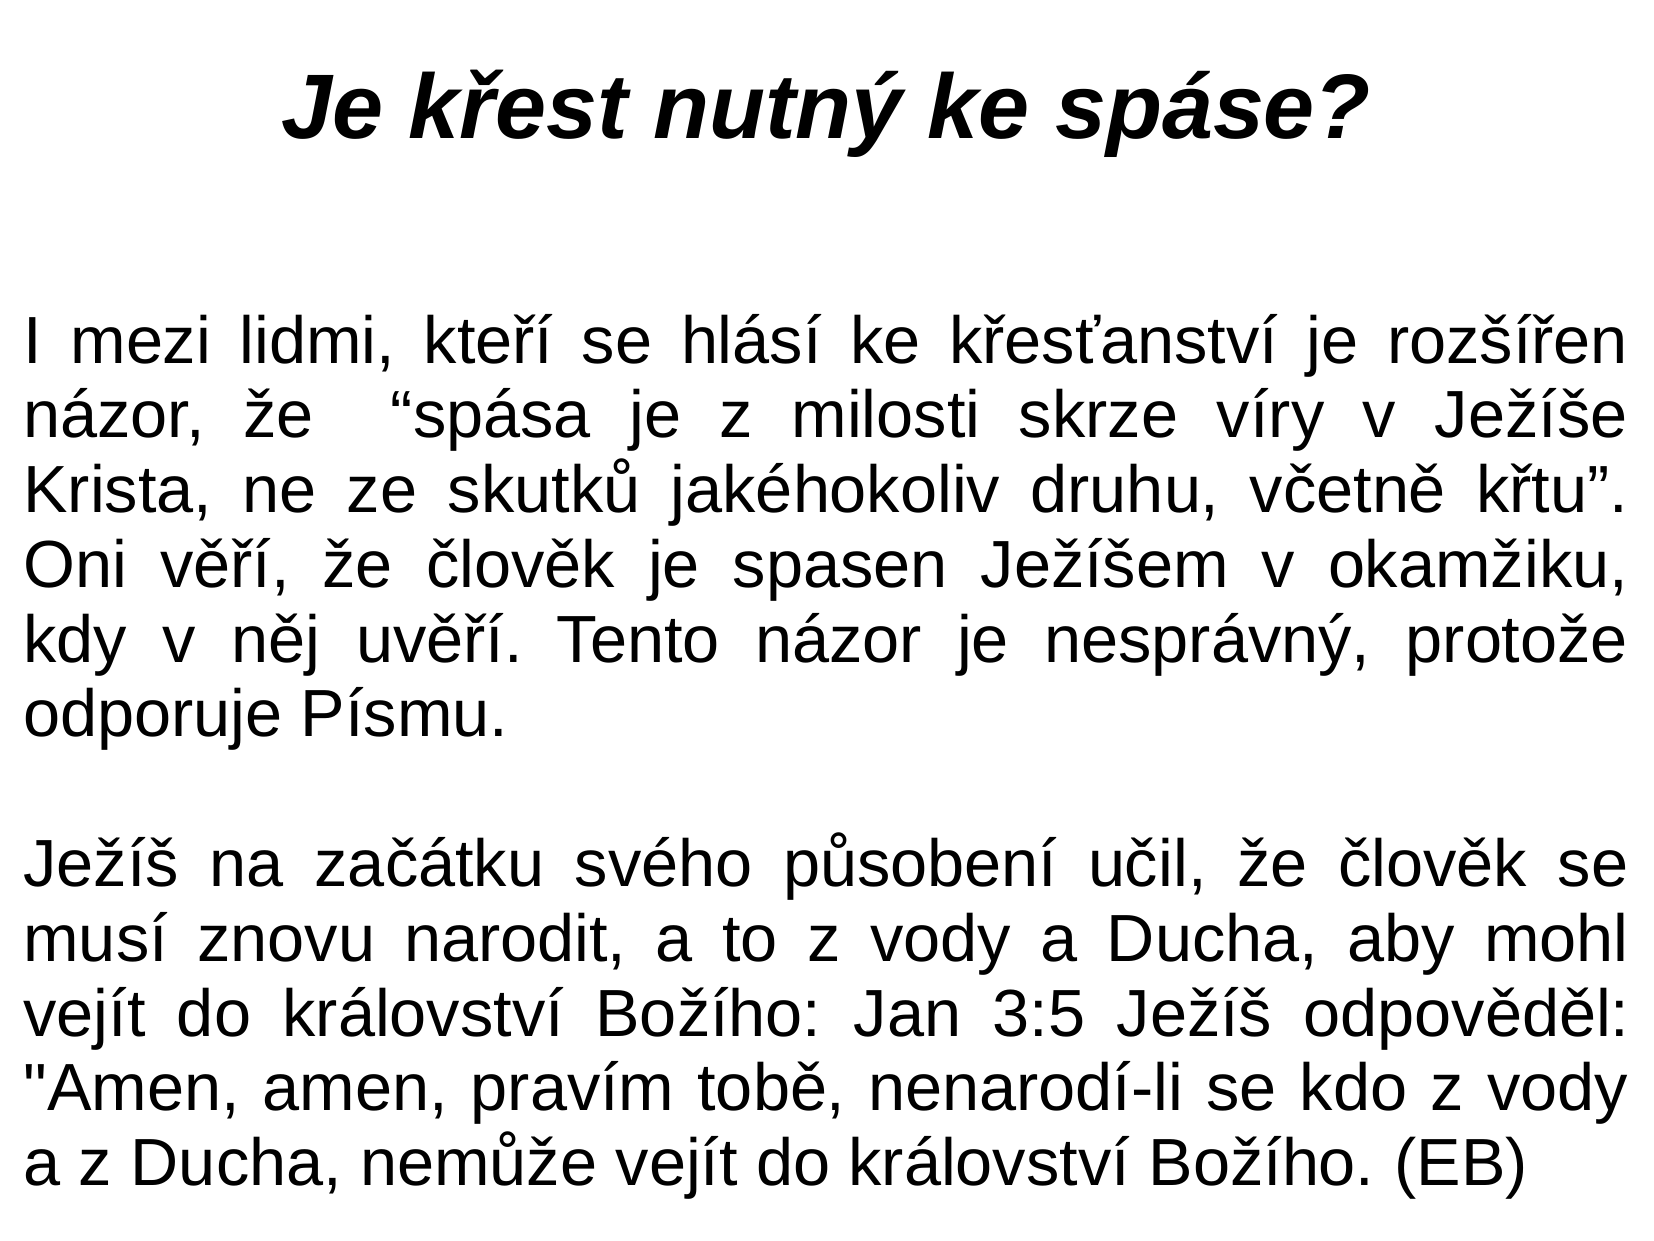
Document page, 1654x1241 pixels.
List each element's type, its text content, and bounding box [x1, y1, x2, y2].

subtitle I mezi lidmi, kteří se hlásí ke křesťanství je rozšířen názor, že “spása je z milosti skrze víry v Ježíše Krista, ne ze skutků jakéhokoliv druhu, včetně křtu”. Oni věří, že člověk je spasen Ježíšem v okamžiku, kdy v něj uvěří. Tento názor je nesprávný, protože odporuje Písmu. Ježíš na začátku svého působení učil, že člověk se musí znovu narodit, a to z vody a Ducha, aby mohl vejít do království Božího: Jan 3:5 Ježíš odpověděl: "Amen, amen, pravím tobě, nenarodí-li se kdo z vody a z Ducha, nemůže vejít do království Božího. (EB) [23, 0, 1630, 1241]
